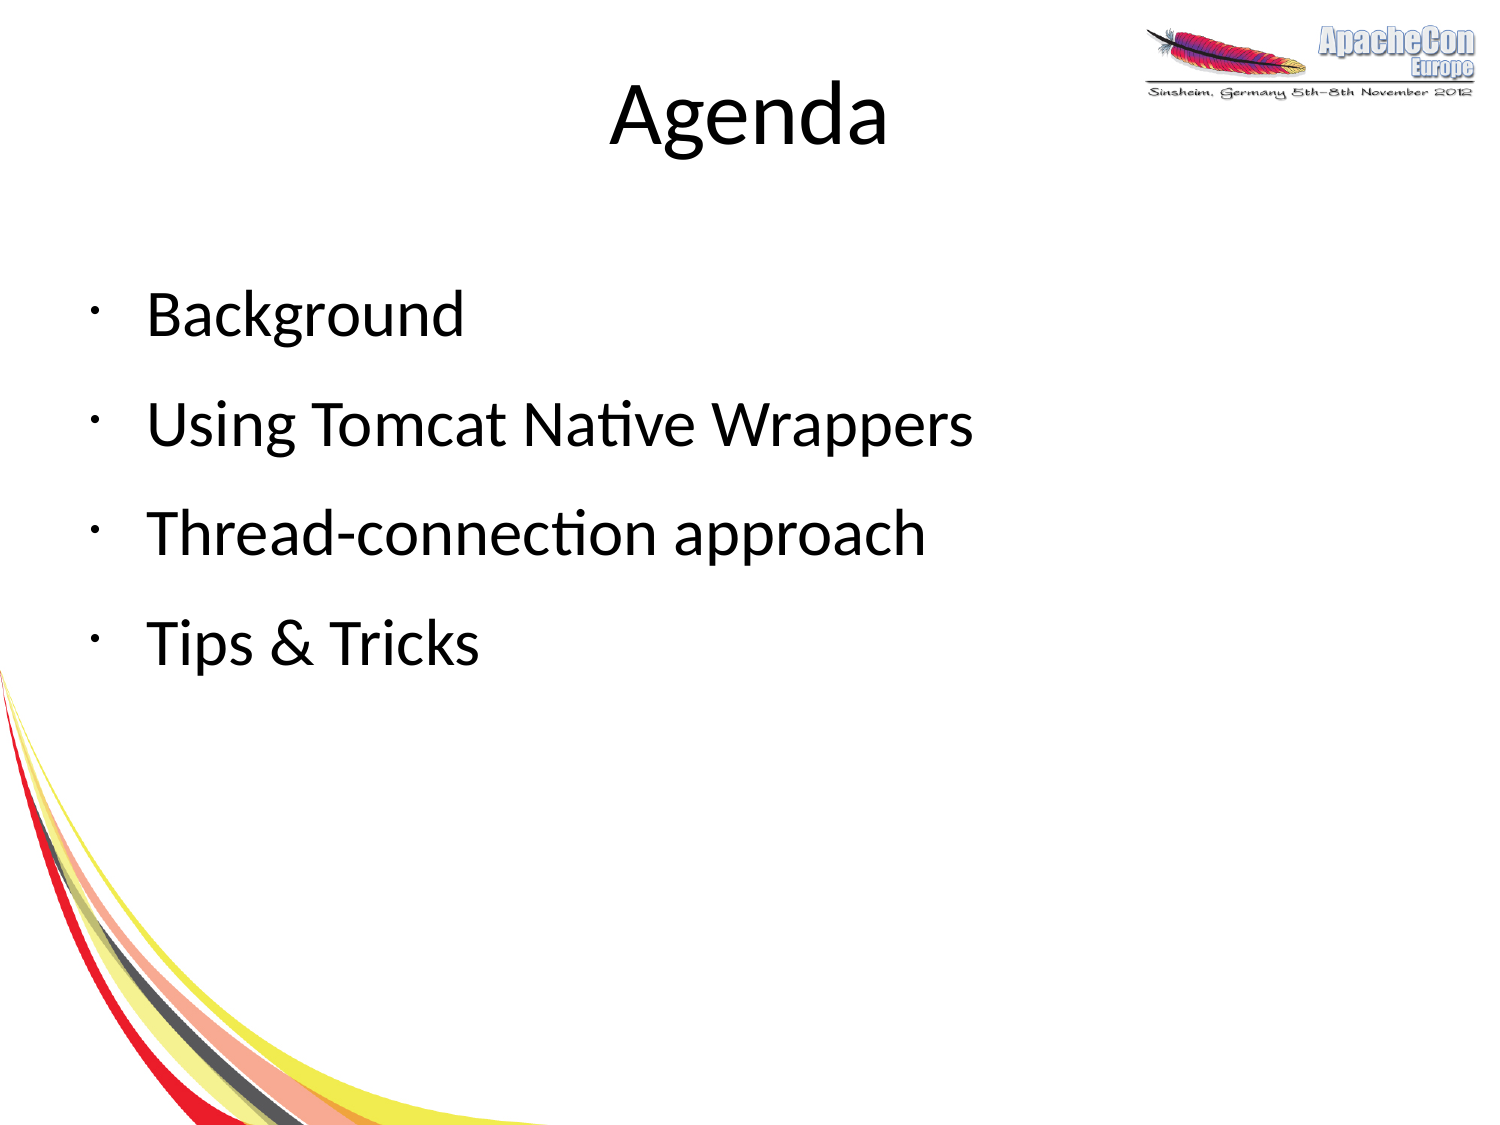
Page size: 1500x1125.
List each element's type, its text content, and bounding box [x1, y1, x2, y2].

picture [0, 0, 1500, 1125]
list Background Using Tomcat Native Wrappers Thread-connection approach Tips & Tricks [75, 262, 1425, 1005]
title Agenda [75, 45, 1425, 233]
